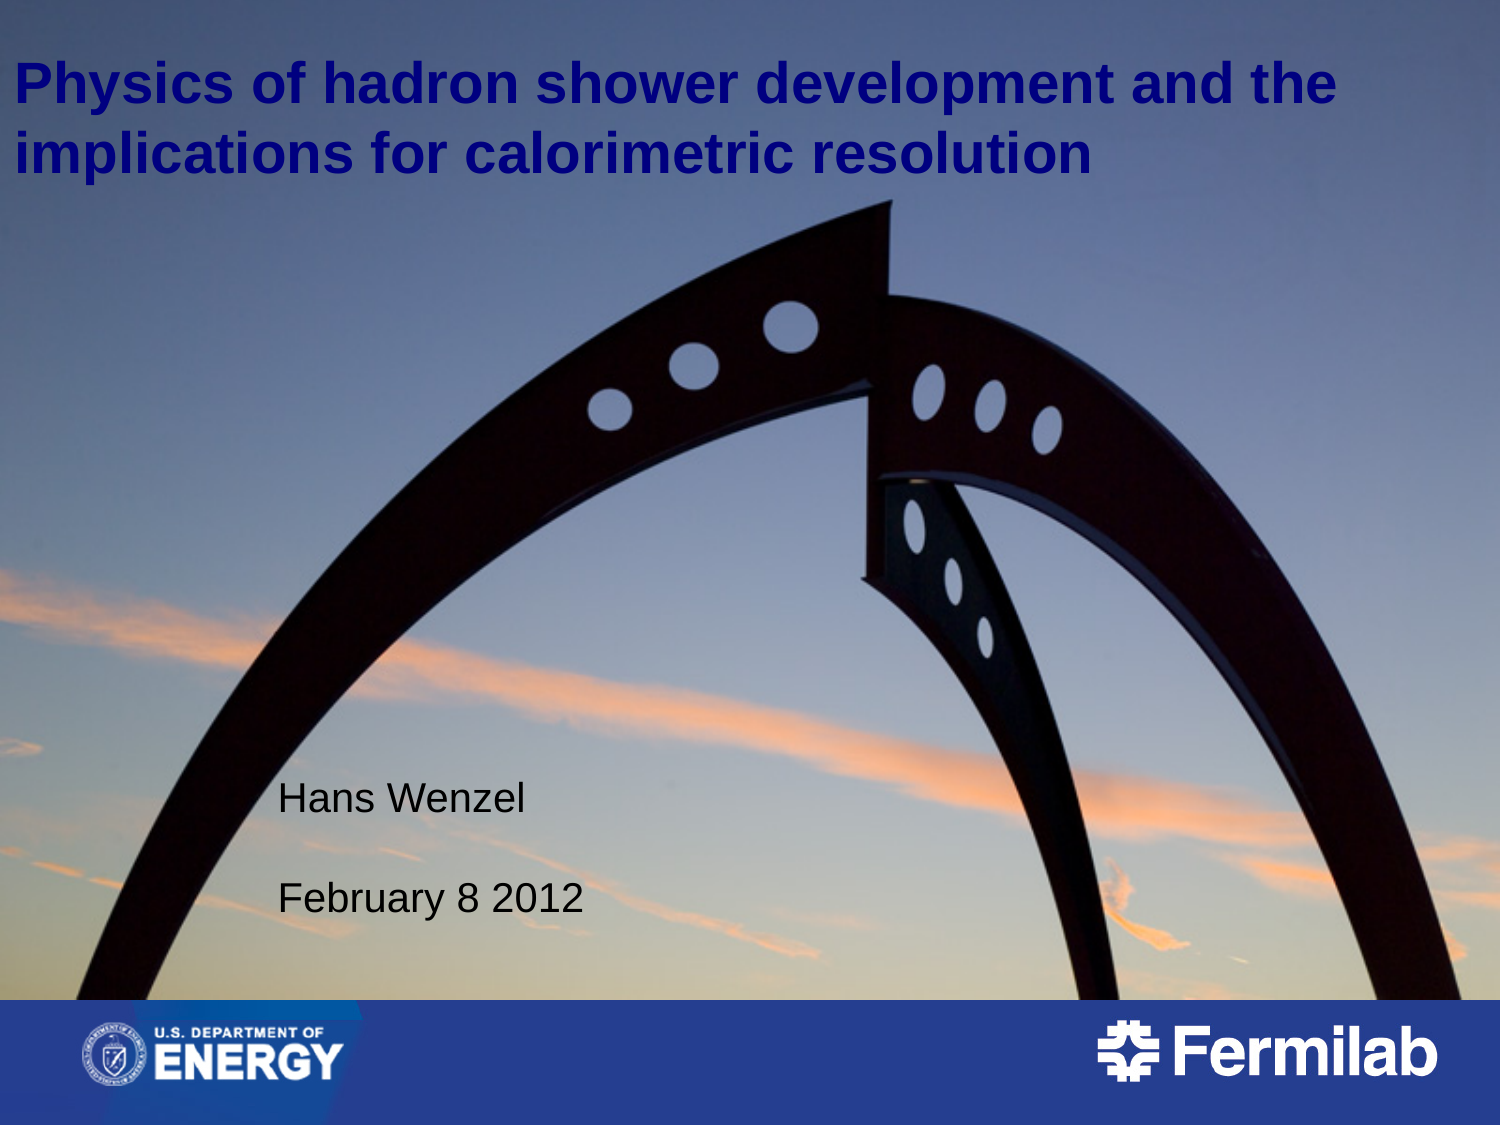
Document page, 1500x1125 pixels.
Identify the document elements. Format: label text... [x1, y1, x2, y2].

text_box Hans Wenzel February 8 2012 [262, 762, 1163, 1051]
text_box Physics of hadron shower development and the implications for calorimetric resolution [0, 37, 1463, 339]
picture [0, 0, 1500, 1125]
